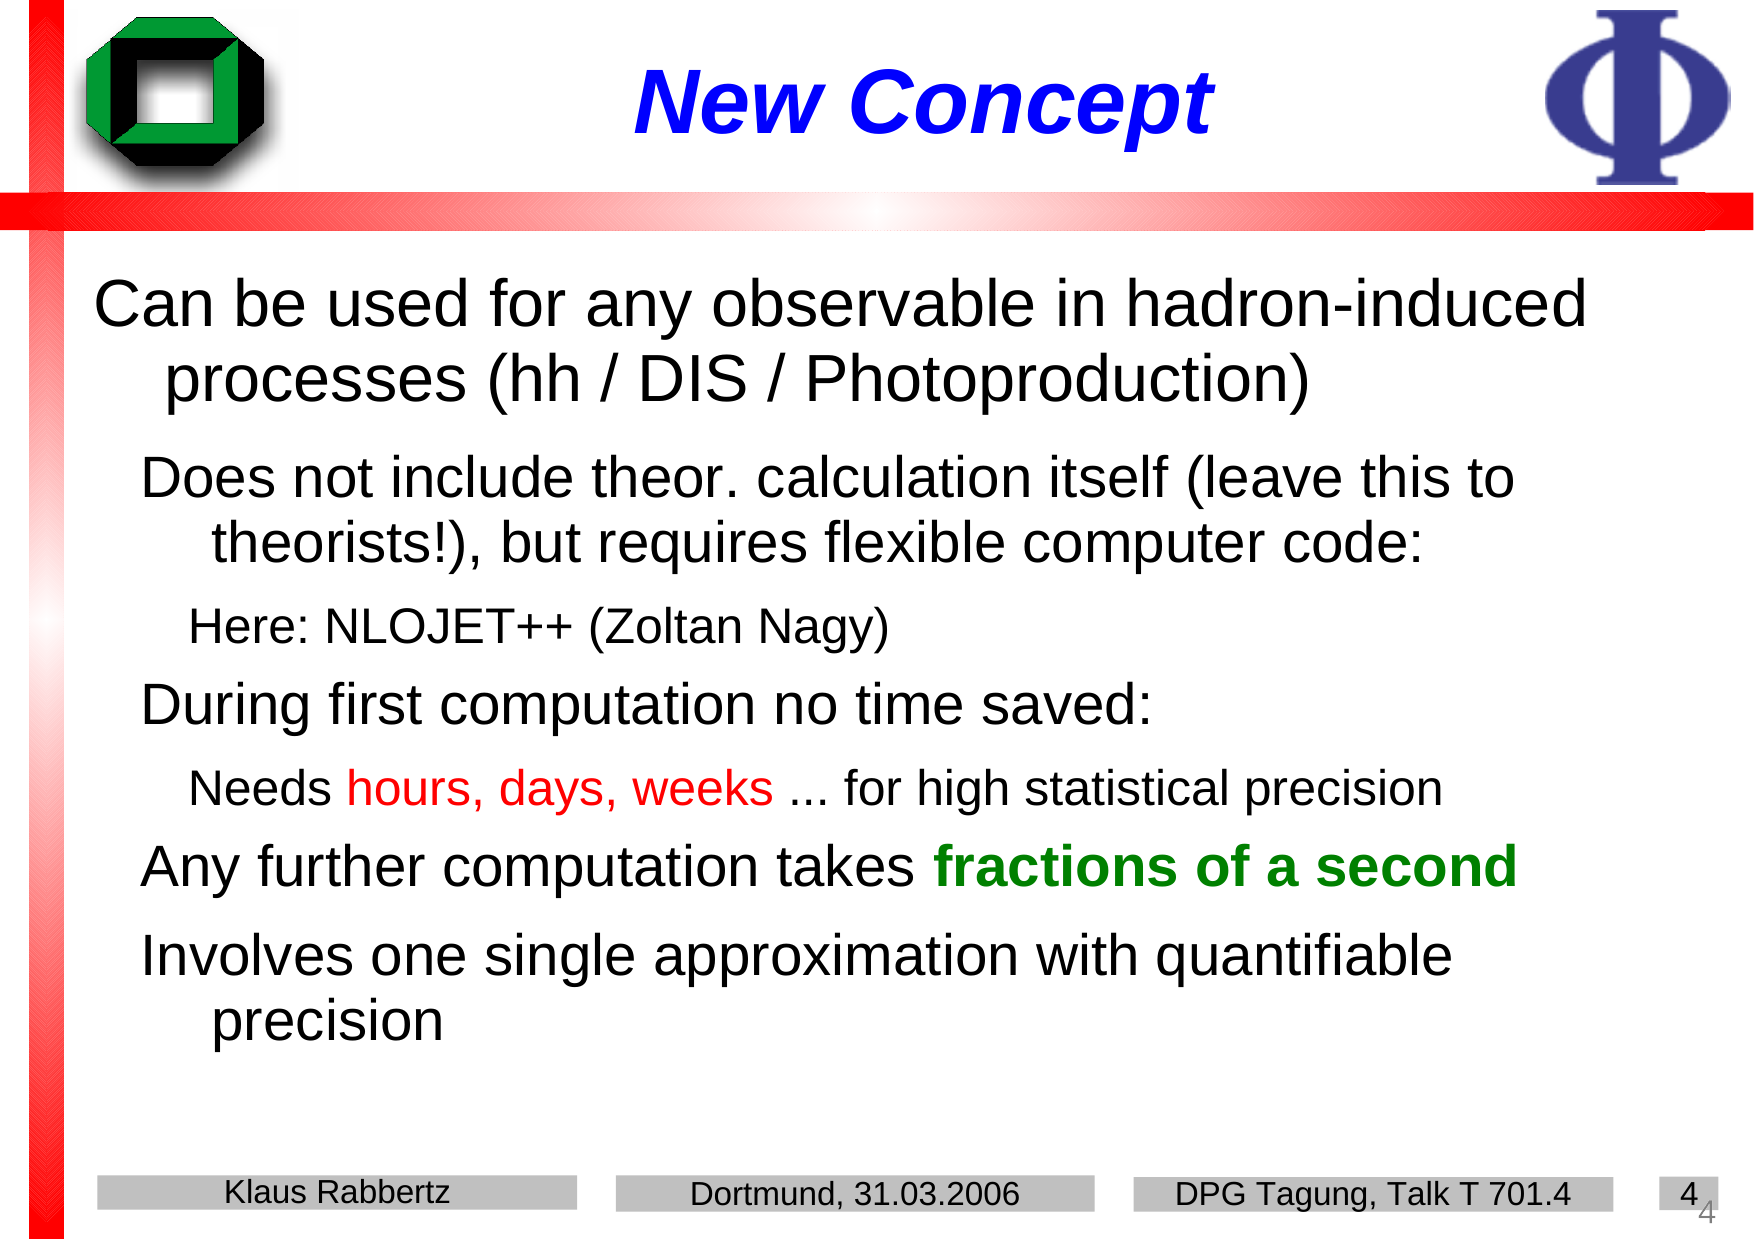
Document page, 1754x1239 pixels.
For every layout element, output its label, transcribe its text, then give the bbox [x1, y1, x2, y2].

title New Concept [282, 21, 1566, 183]
picture [1545, 10, 1731, 185]
list Can be used for any observable in hadron-induced processes (hh / DIS / Photoproduction) Does not include theor. calculation itself (leave this to theorists!), but requires flexible computer code: Here: NLOJET++ (Zoltan Nagy) During first computation no time saved: Needs hours, days, weeks ... for high statistical precision Any further computation takes fractions of a second Involves one single approximation with quantifiable precision [81, 265, 1669, 1147]
picture [64, 9, 299, 192]
